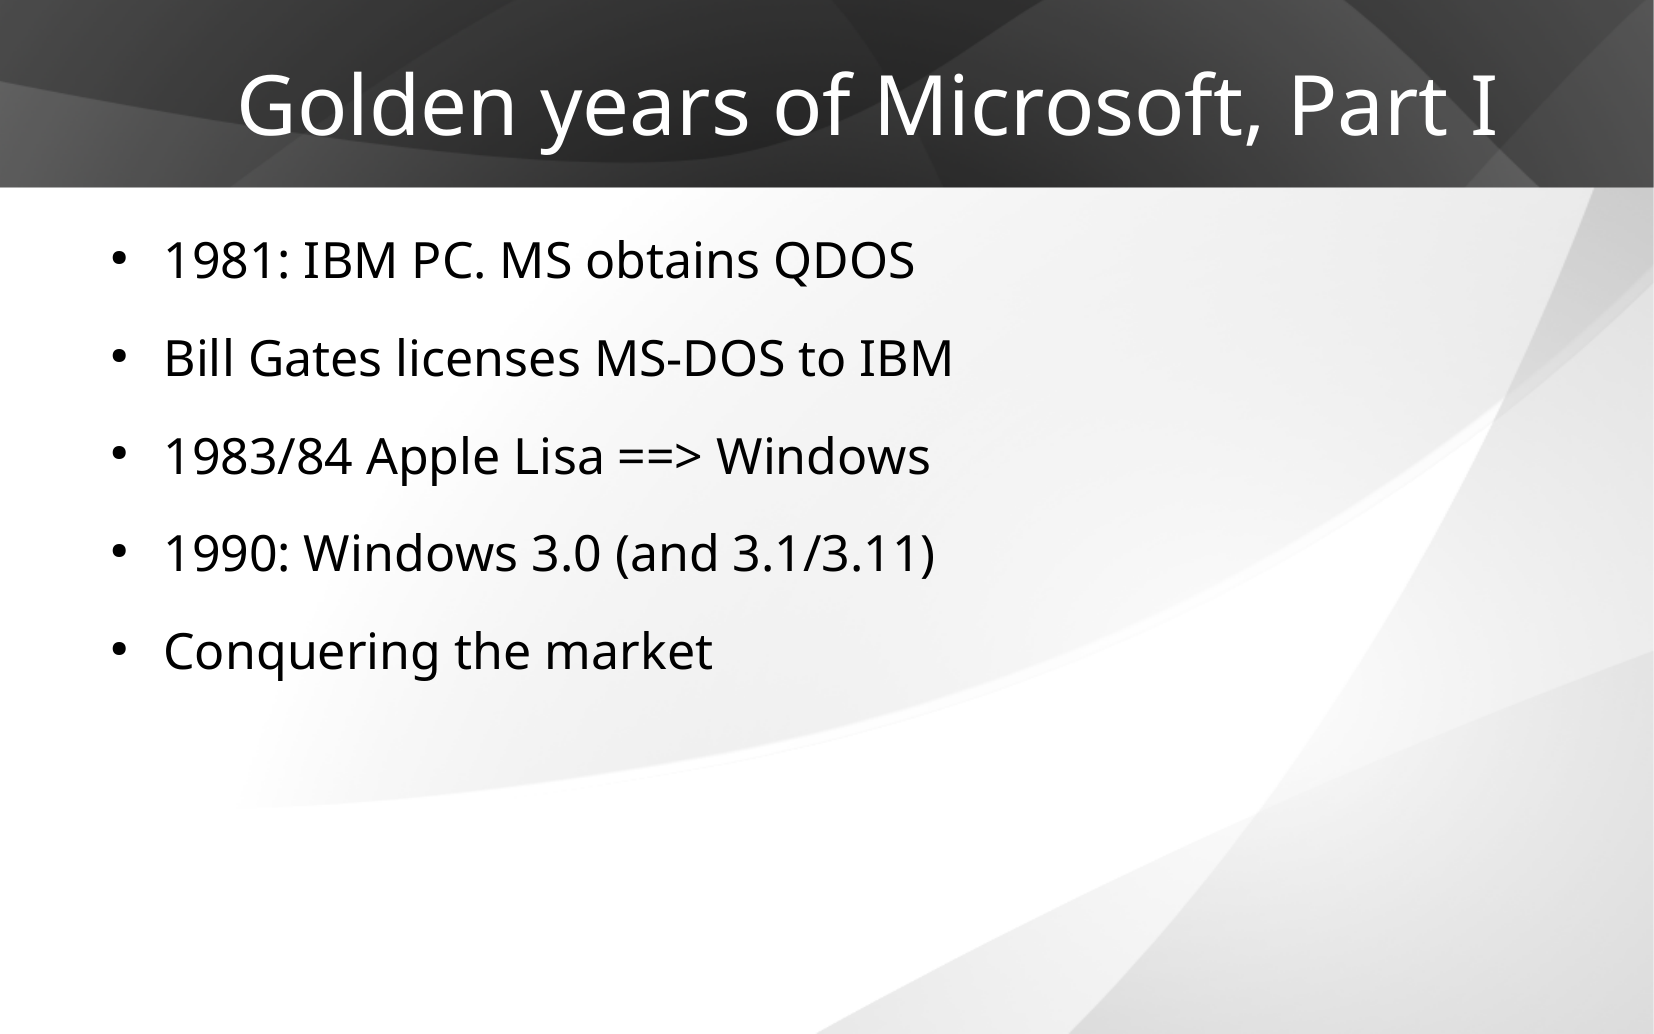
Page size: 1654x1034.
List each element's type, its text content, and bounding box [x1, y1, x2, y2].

picture [0, 0, 1654, 1034]
list 1981: IBM PC. MS obtains QDOS Bill Gates licenses MS-DOS to IBM 1983/84 Apple Lisa ==> Windows 1990: Windows 3.0 (and 3.1/3.11) Conquering the market [75, 225, 1613, 1013]
title Golden years of Microsoft, Part I [124, 0, 1613, 208]
